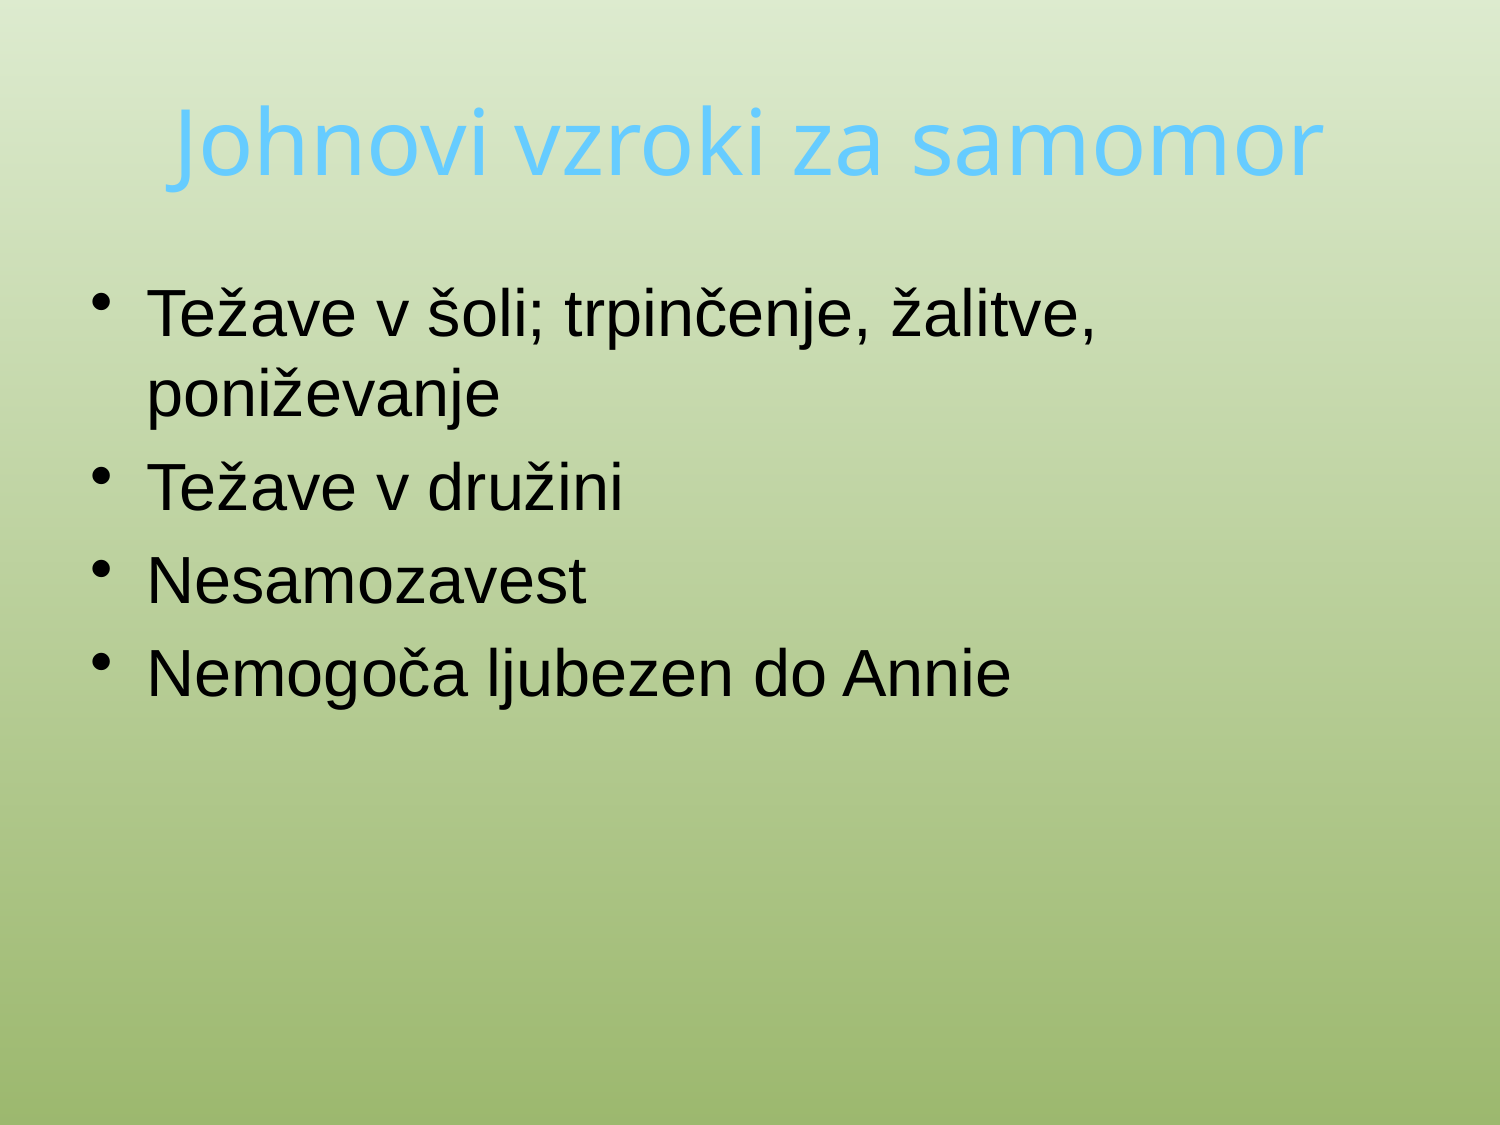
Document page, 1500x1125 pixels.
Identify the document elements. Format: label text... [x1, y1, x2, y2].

list Težave v šoli; trpinčenje, žalitve, poniževanje Težave v družini Nesamozavest Nemogoča ljubezen do Annie [75, 262, 1425, 1005]
title Johnovi vzroki za samomor [75, 45, 1425, 233]
